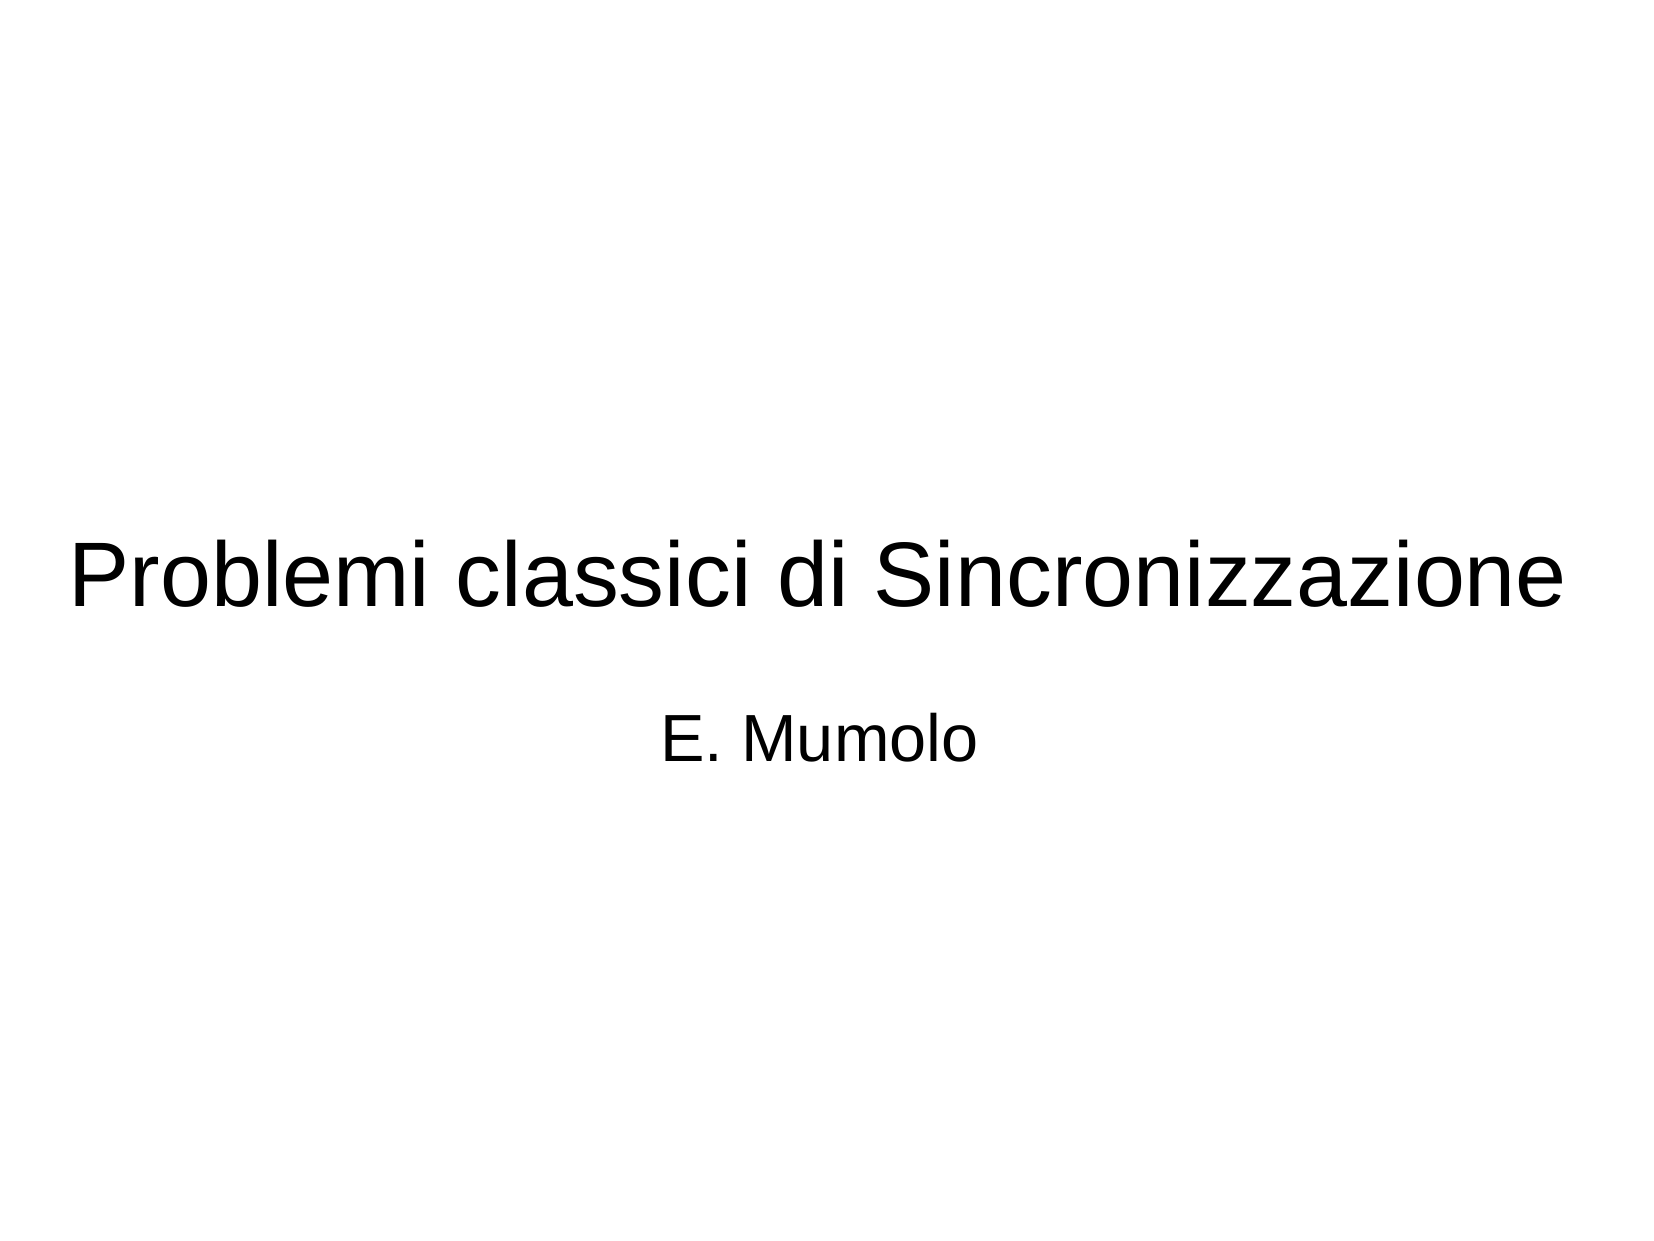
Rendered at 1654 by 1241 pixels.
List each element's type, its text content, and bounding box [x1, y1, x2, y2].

subtitle Problemi classici di Sincronizzazione E. Mumolo [65, 290, 1574, 1010]
